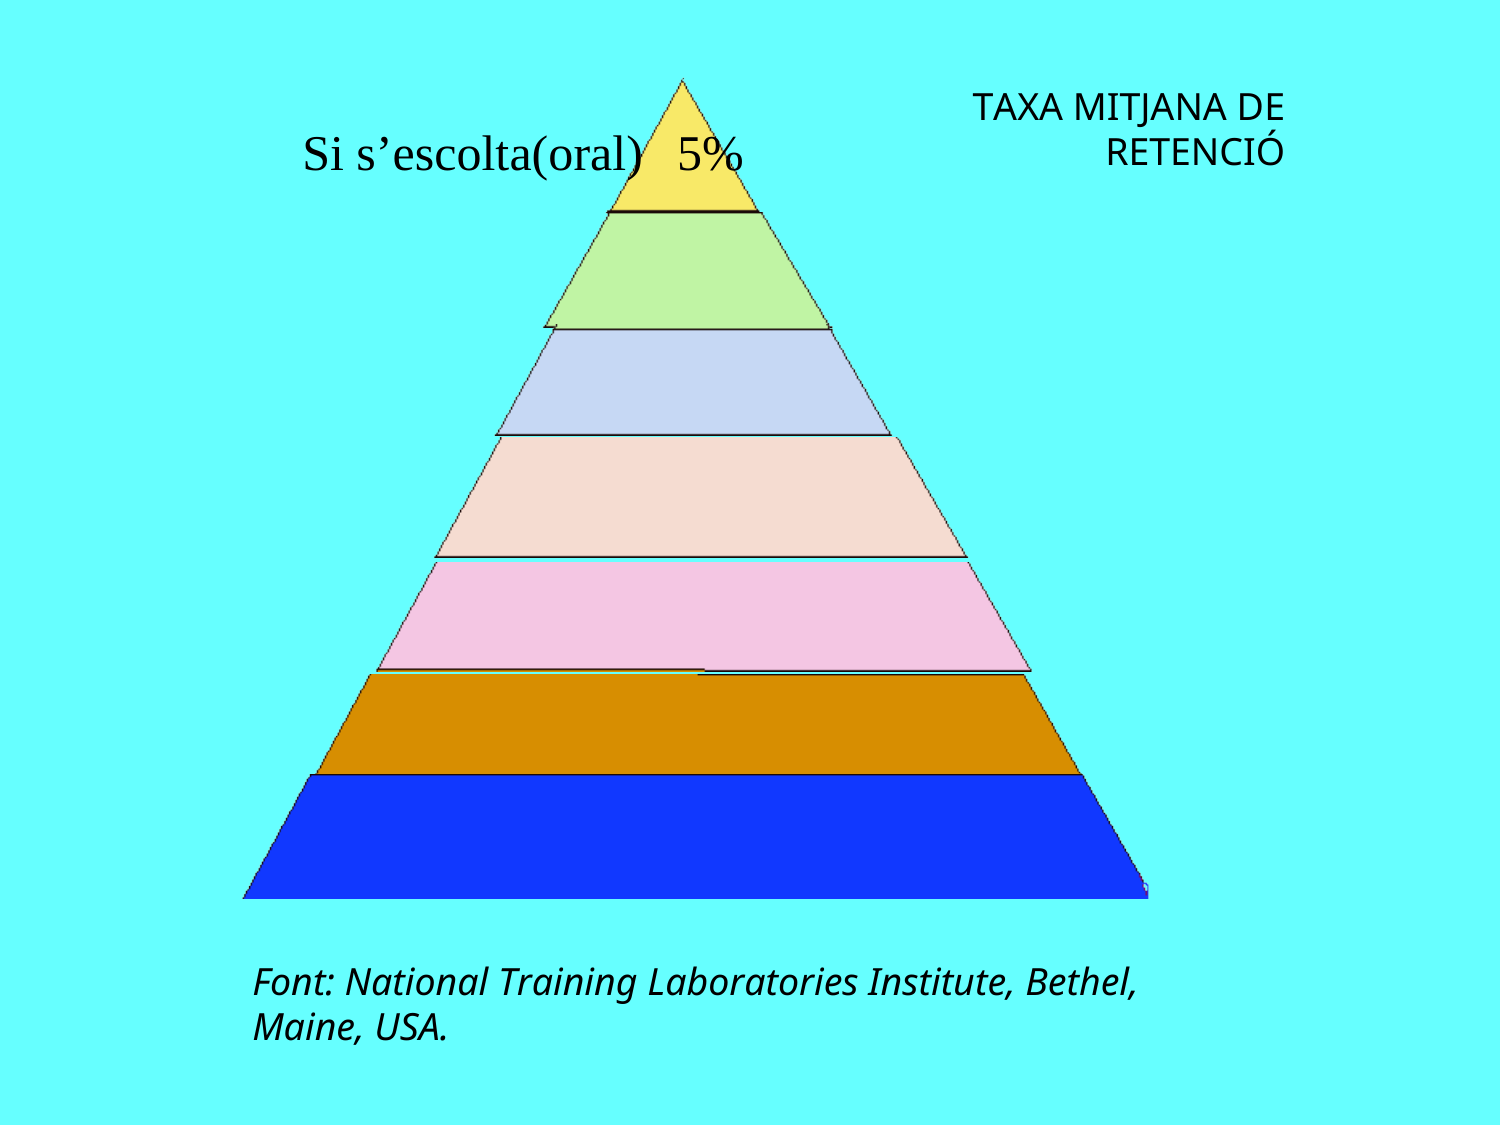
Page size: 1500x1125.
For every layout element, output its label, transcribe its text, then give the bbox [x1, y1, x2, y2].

text_box Si s’escolta(oral) [287, 112, 662, 188]
text_box Font: National Training Laboratories Institute, Bethel, Maine, USA. [237, 949, 1238, 1056]
picture [362, 562, 1069, 672]
text_box 5% [662, 112, 801, 188]
picture [399, 437, 991, 558]
text_box TAXA MITJANA DE RETENCIÓ [875, 74, 1301, 181]
picture [575, 62, 789, 112]
picture [225, 674, 1157, 899]
picture [450, 188, 971, 436]
